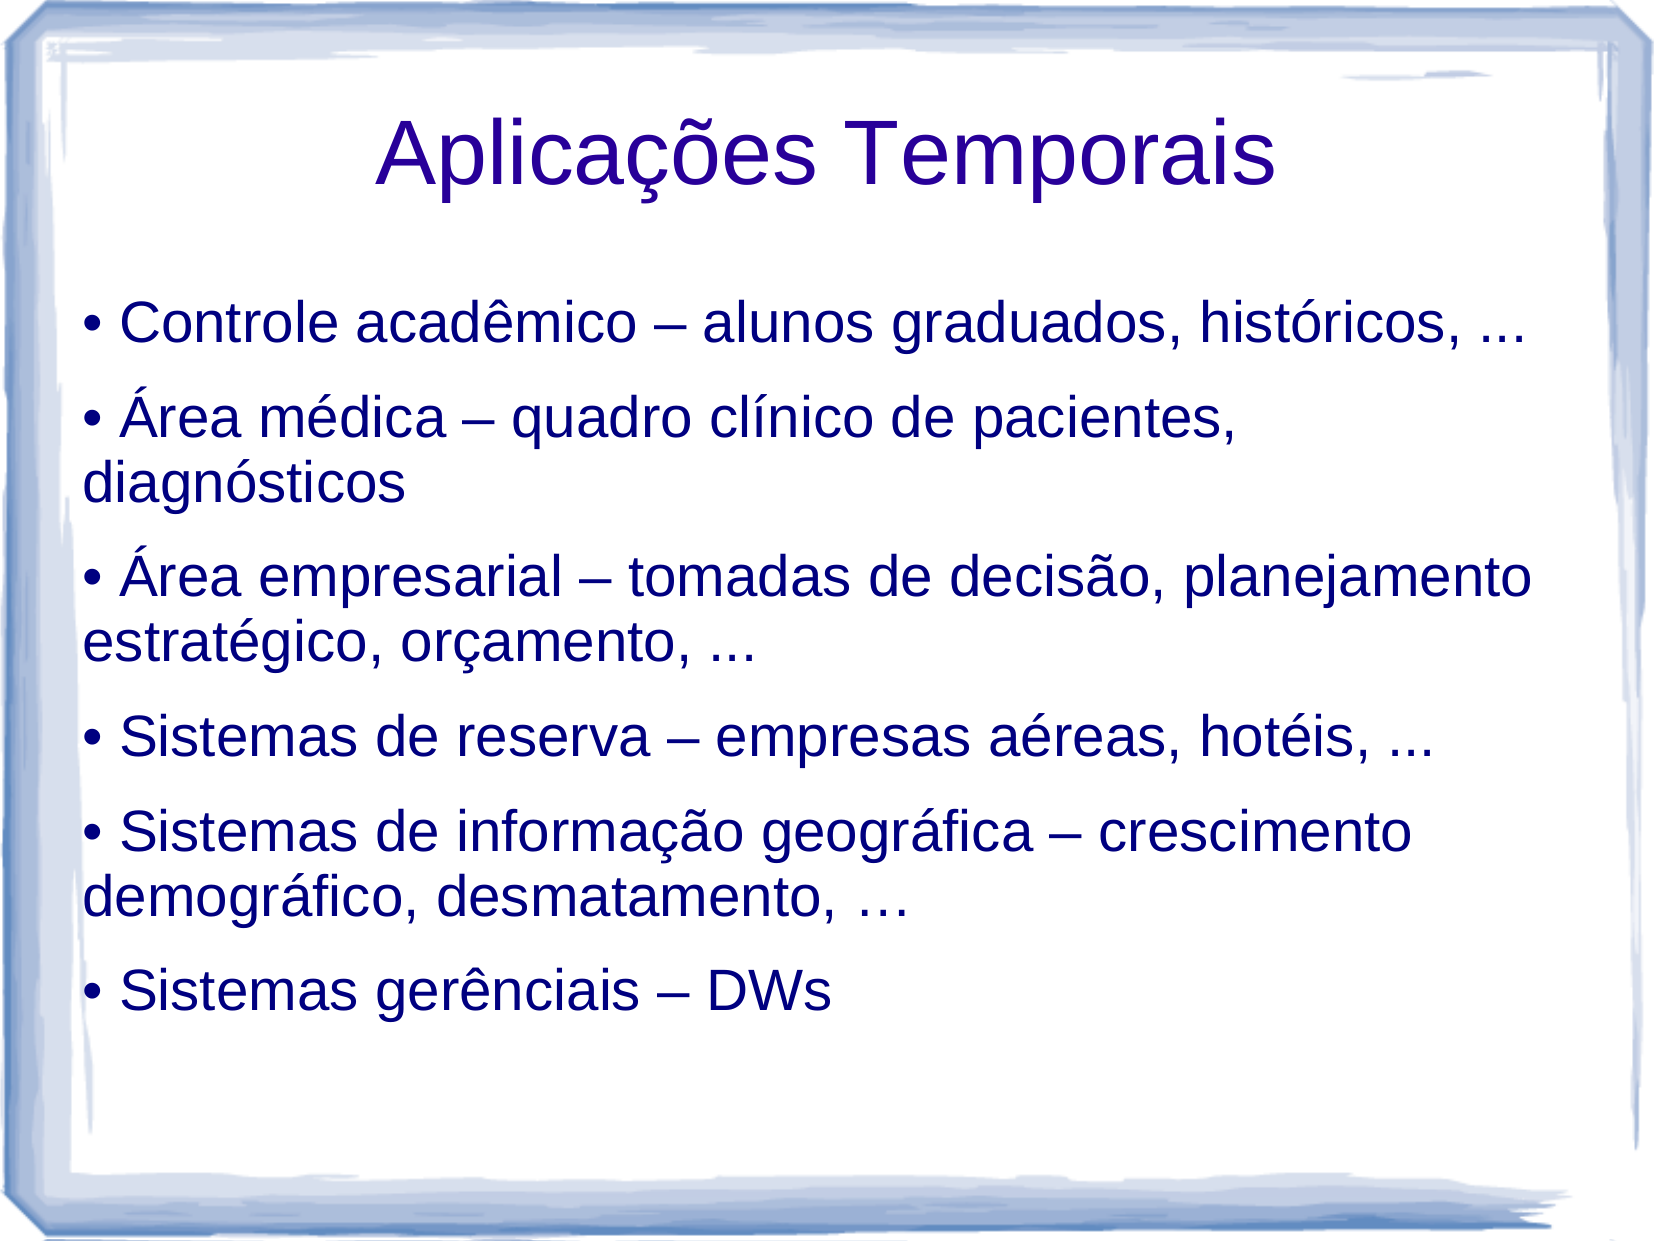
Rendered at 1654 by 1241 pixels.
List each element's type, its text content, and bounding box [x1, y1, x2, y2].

title Aplicações Temporais [82, 49, 1571, 257]
picture [0, 0, 1654, 1241]
list • Controle acadêmico – alunos graduados, históricos, ... • Área médica – quadro clínico de pacientes, diagnósticos • Área empresarial – tomadas de decisão, planejamento estratégico, orçamento, ... • Sistemas de reserva – empresas aéreas, hotéis, ... • Sistemas de informação geográfica – crescimento demográfico, desmatamento, … • Sistemas gerênciais – DWs [82, 290, 1571, 1094]
